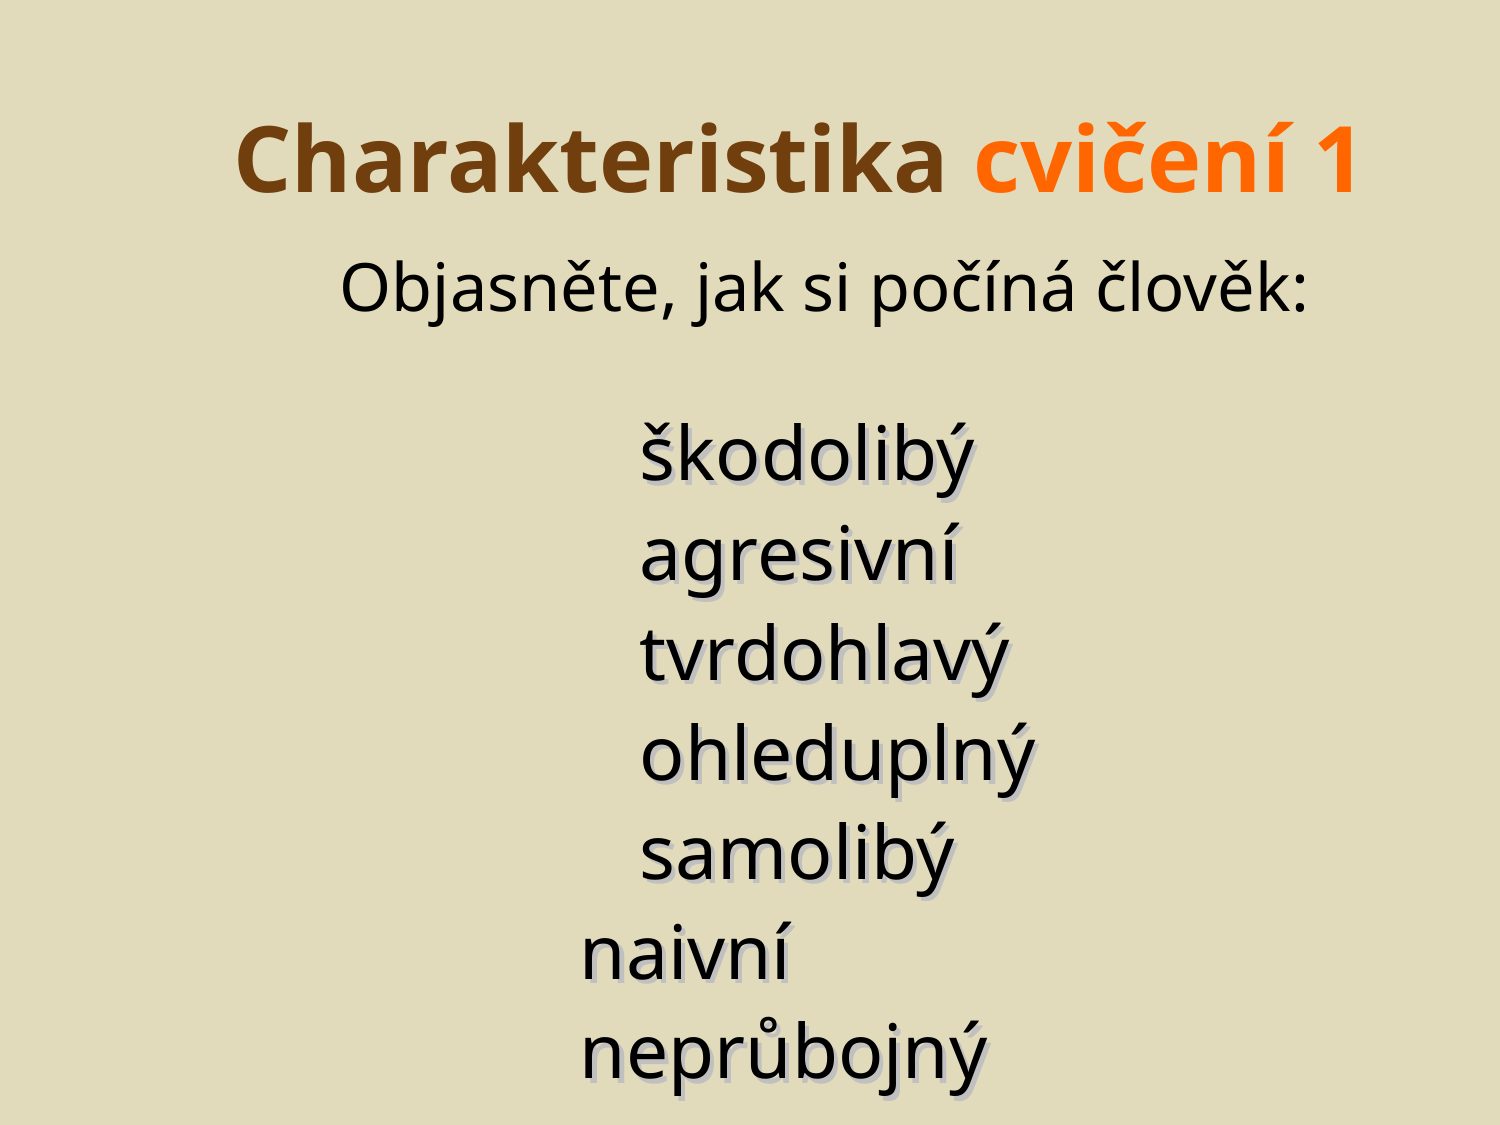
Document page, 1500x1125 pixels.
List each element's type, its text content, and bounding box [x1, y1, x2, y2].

list Objasněte, jak si počíná člověk: škodolibý agresivní tvrdohlavý ohleduplný samolibý naivní neprůbojný [174, 246, 1425, 1103]
title Charakteristika cvičení 1 [174, 62, 1425, 246]
